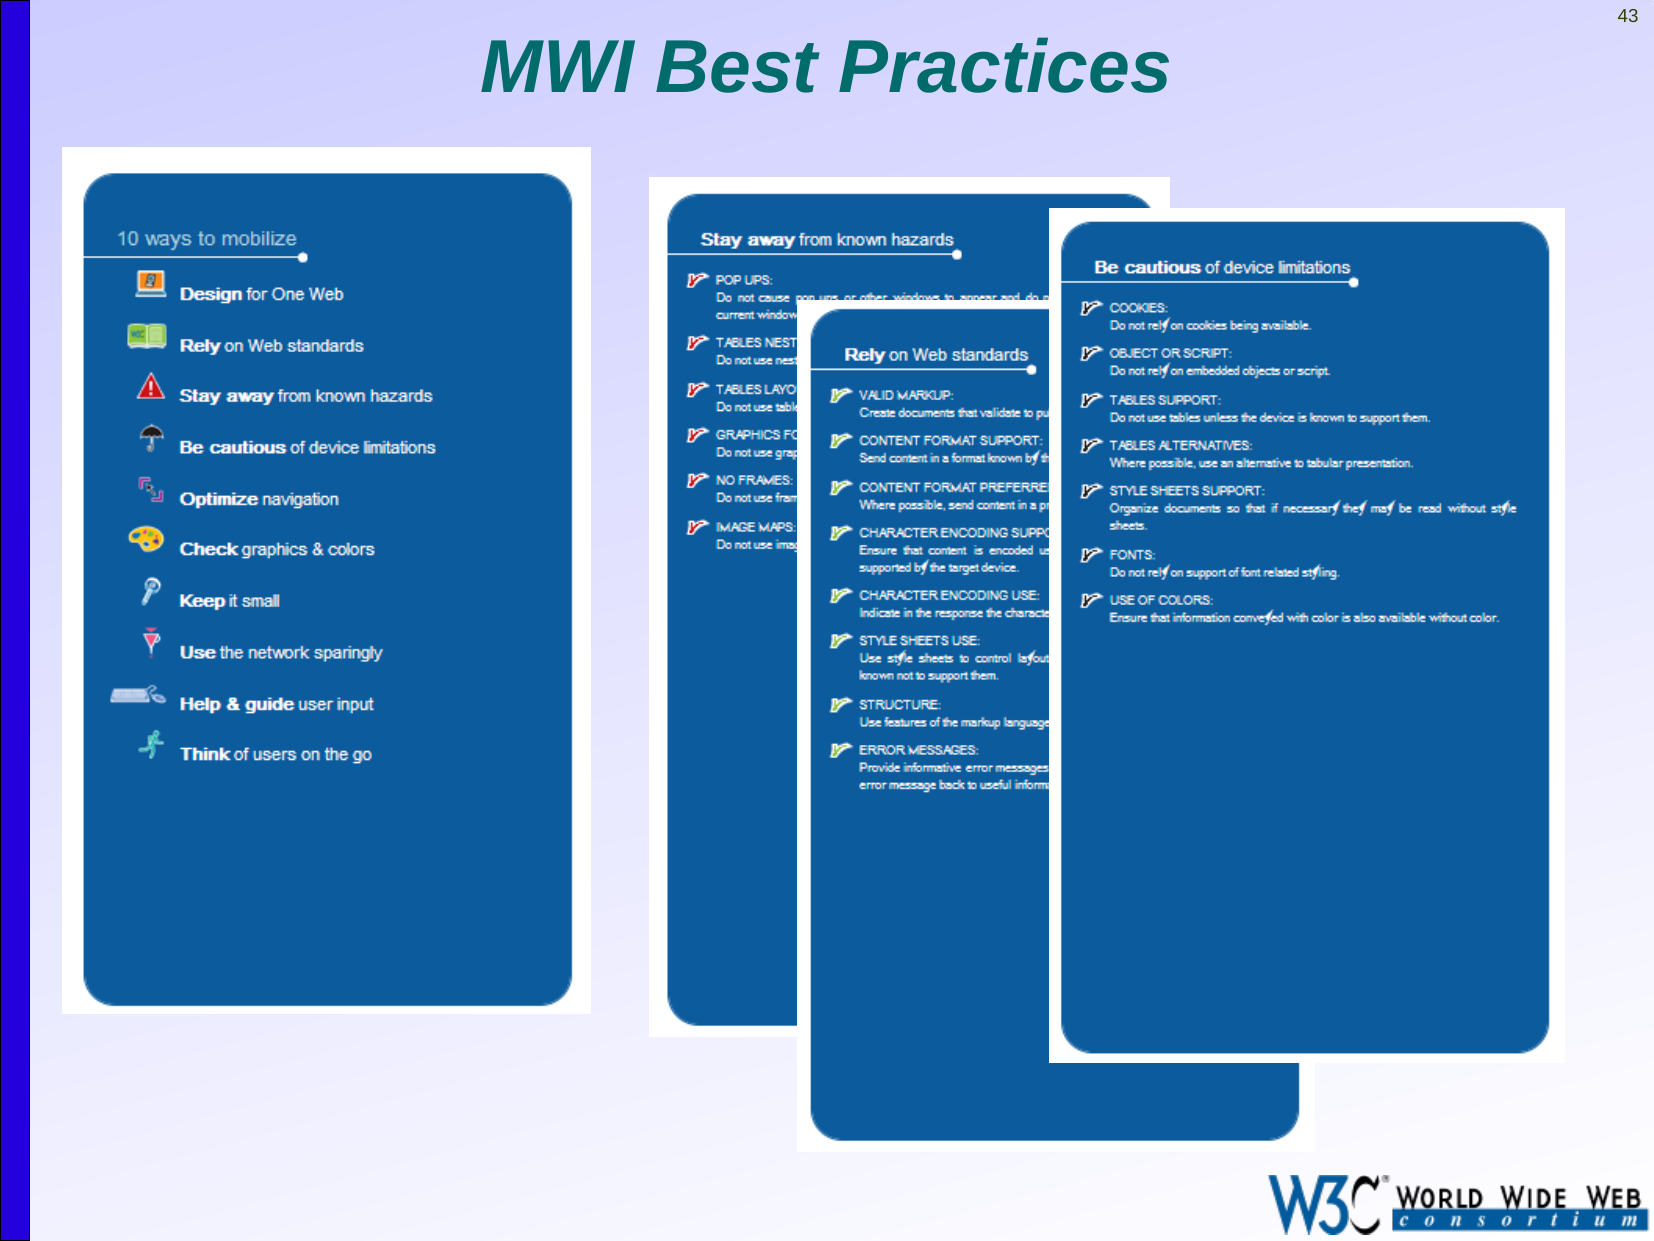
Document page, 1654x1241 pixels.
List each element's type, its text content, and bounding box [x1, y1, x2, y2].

picture [62, 147, 591, 1014]
title MWI Best Practices [0, 13, 1654, 117]
picture [1263, 1175, 1654, 1235]
picture [649, 177, 1565, 1152]
